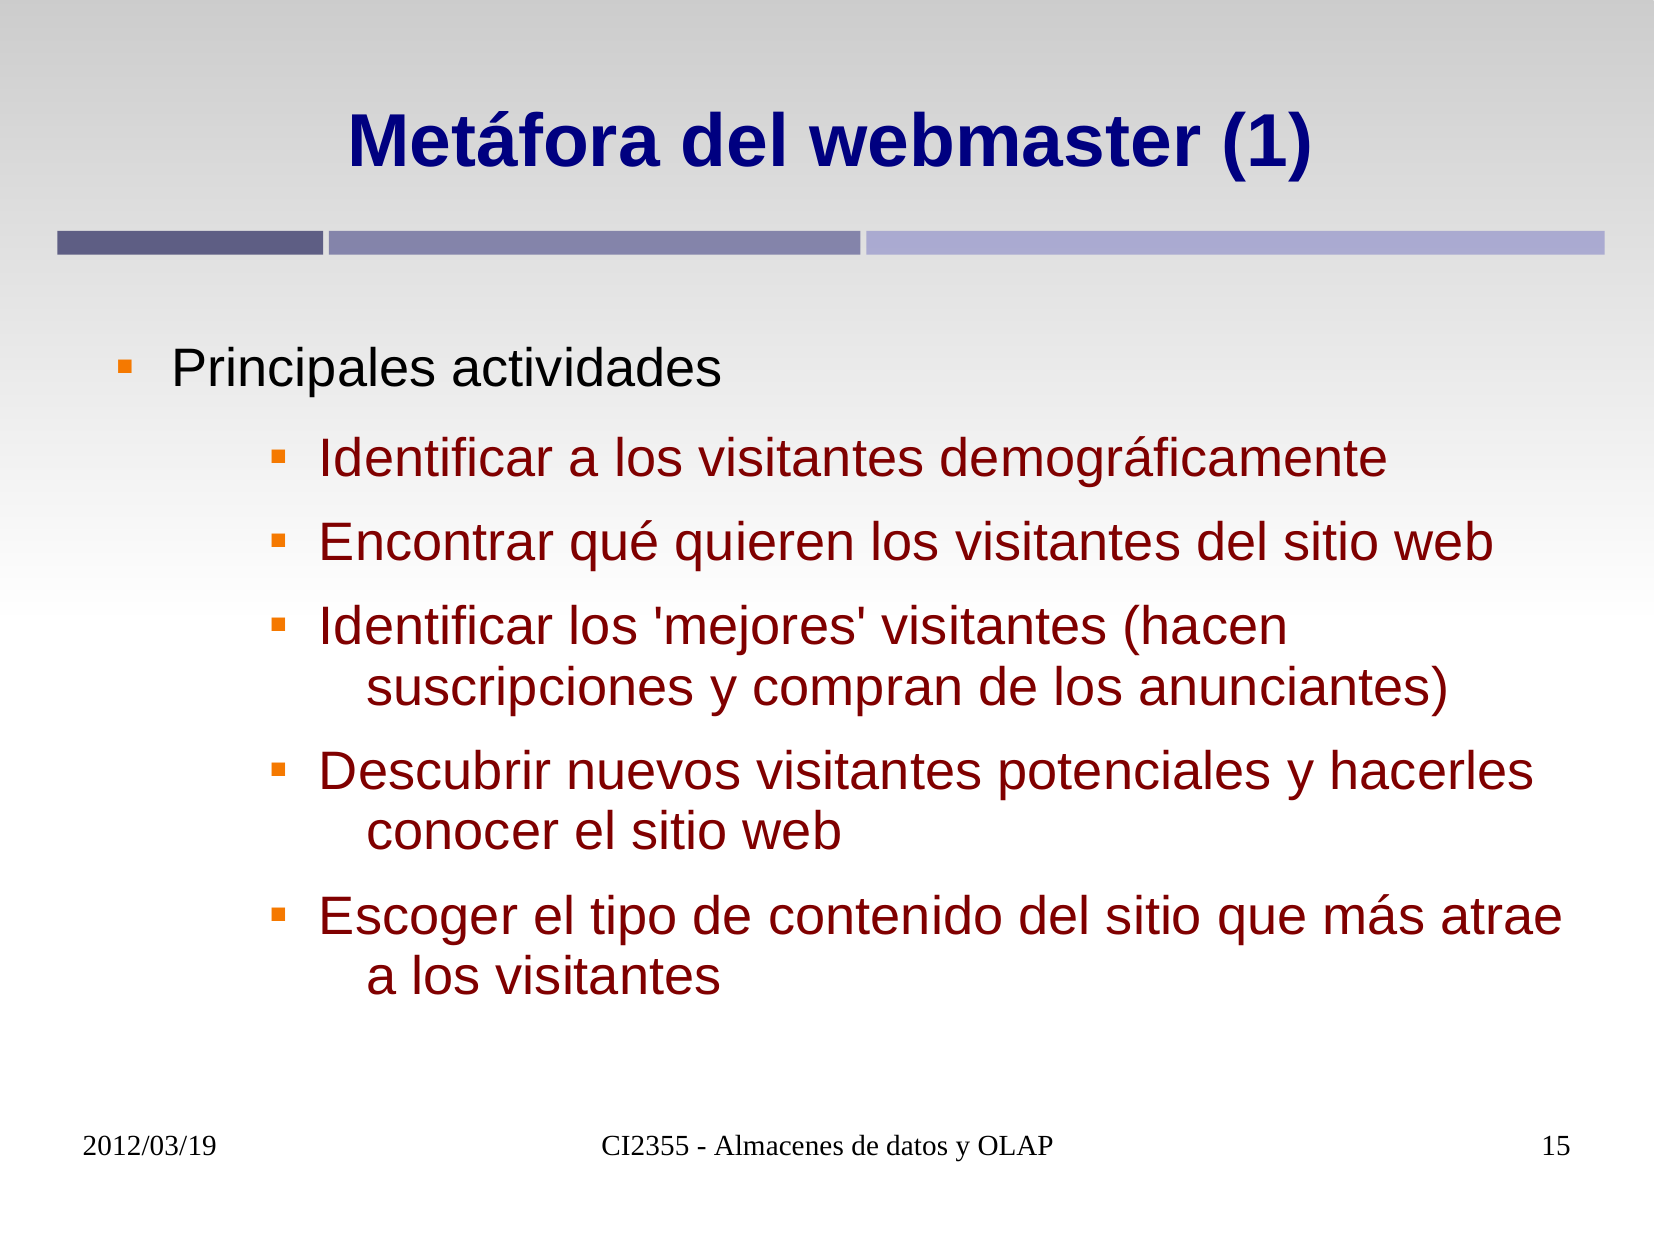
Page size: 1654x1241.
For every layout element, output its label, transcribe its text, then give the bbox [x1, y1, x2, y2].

title Metáfora del webmaster (1) [86, 55, 1576, 226]
list Principales actividades Identificar a los visitantes demográficamente Encontrar qué quieren los visitantes del sitio web Identificar los 'mejores' visitantes (hacen suscripciones y compran de los anunciantes) Descubrir nuevos visitantes potenciales y hacerles conocer el sitio web Escoger el tipo de contenido del sitio que más atrae a los visitantes [82, 337, 1571, 1109]
